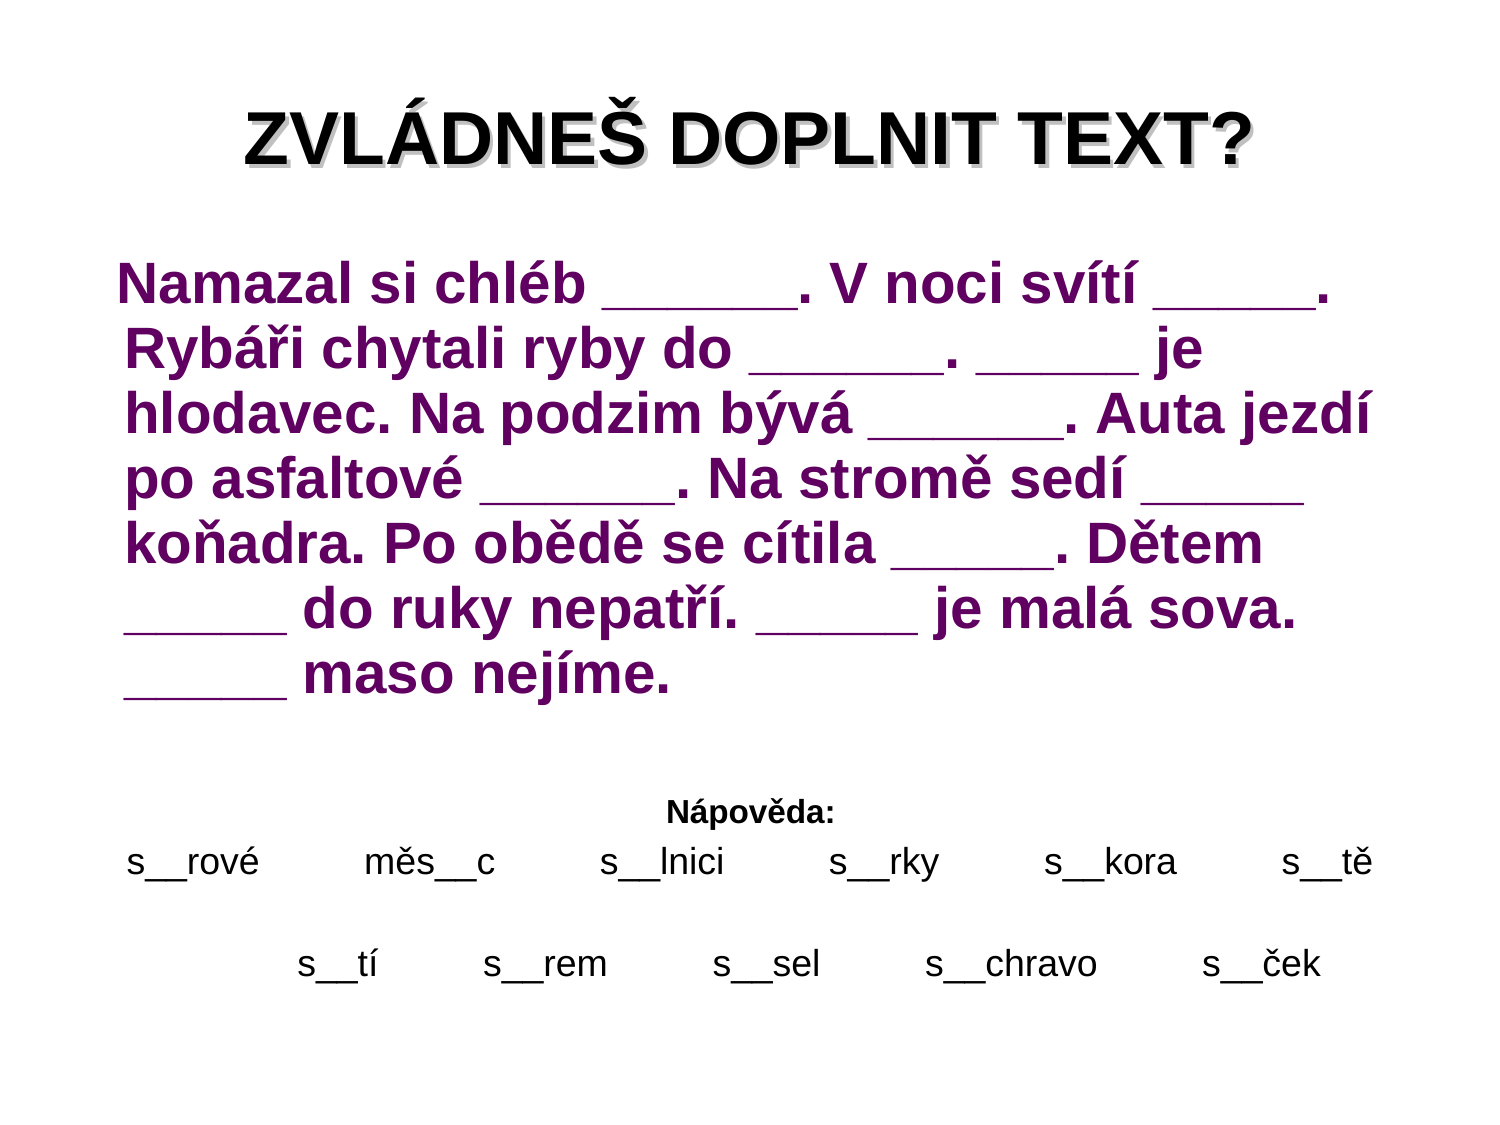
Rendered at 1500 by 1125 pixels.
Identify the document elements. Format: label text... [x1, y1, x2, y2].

title ZVLÁDNEŠ DOPLNIT TEXT? [75, 45, 1426, 233]
list Namazal si chléb ______. V noci svítí _____. Rybáři chytali ryby do ______. _____ je hlodavec. Na podzim bývá ______. Auta jezdí po asfaltové ______. Na stromě sedí _____ koňadra. Po obědě se cítila _____. Dětem _____ do ruky nepatří. _____ je malá sova. _____ maso nejíme. Nápověda: s__rové měs__c s__lnici s__rky s__kora s__tě s__tí s__rem s__sel s__chravo s__ček [53, 243, 1449, 1059]
